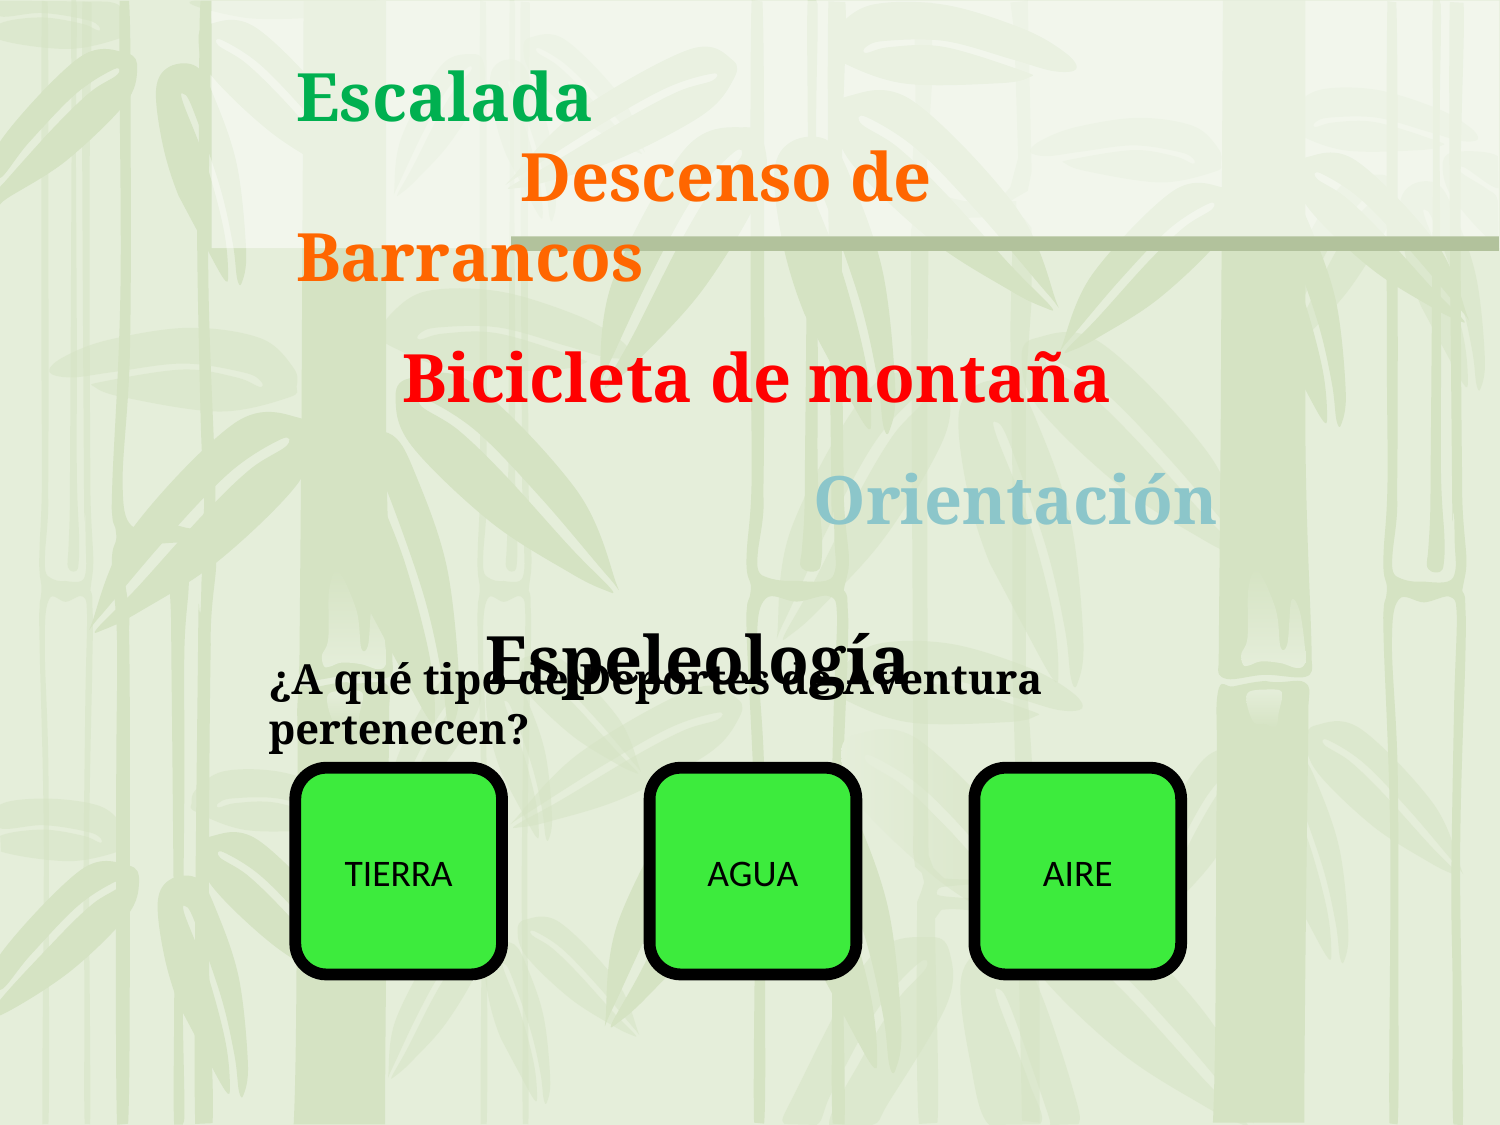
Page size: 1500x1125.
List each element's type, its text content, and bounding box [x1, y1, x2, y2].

text_box AGUA [649, 767, 857, 975]
text_box Escalada Descenso de Barrancos Bicicleta de montaña Orientación Espeleología [281, 46, 1251, 645]
text_box ¿A qué tipo de Deportes de Aventura pertenecen? [253, 645, 1282, 761]
text_box TIERRA [295, 767, 503, 975]
text_box Escalada Descenso de Barrancos Bicicleta de montaña Orientación Espeleología [281, 761, 1251, 827]
text_box AIRE [974, 767, 1182, 975]
